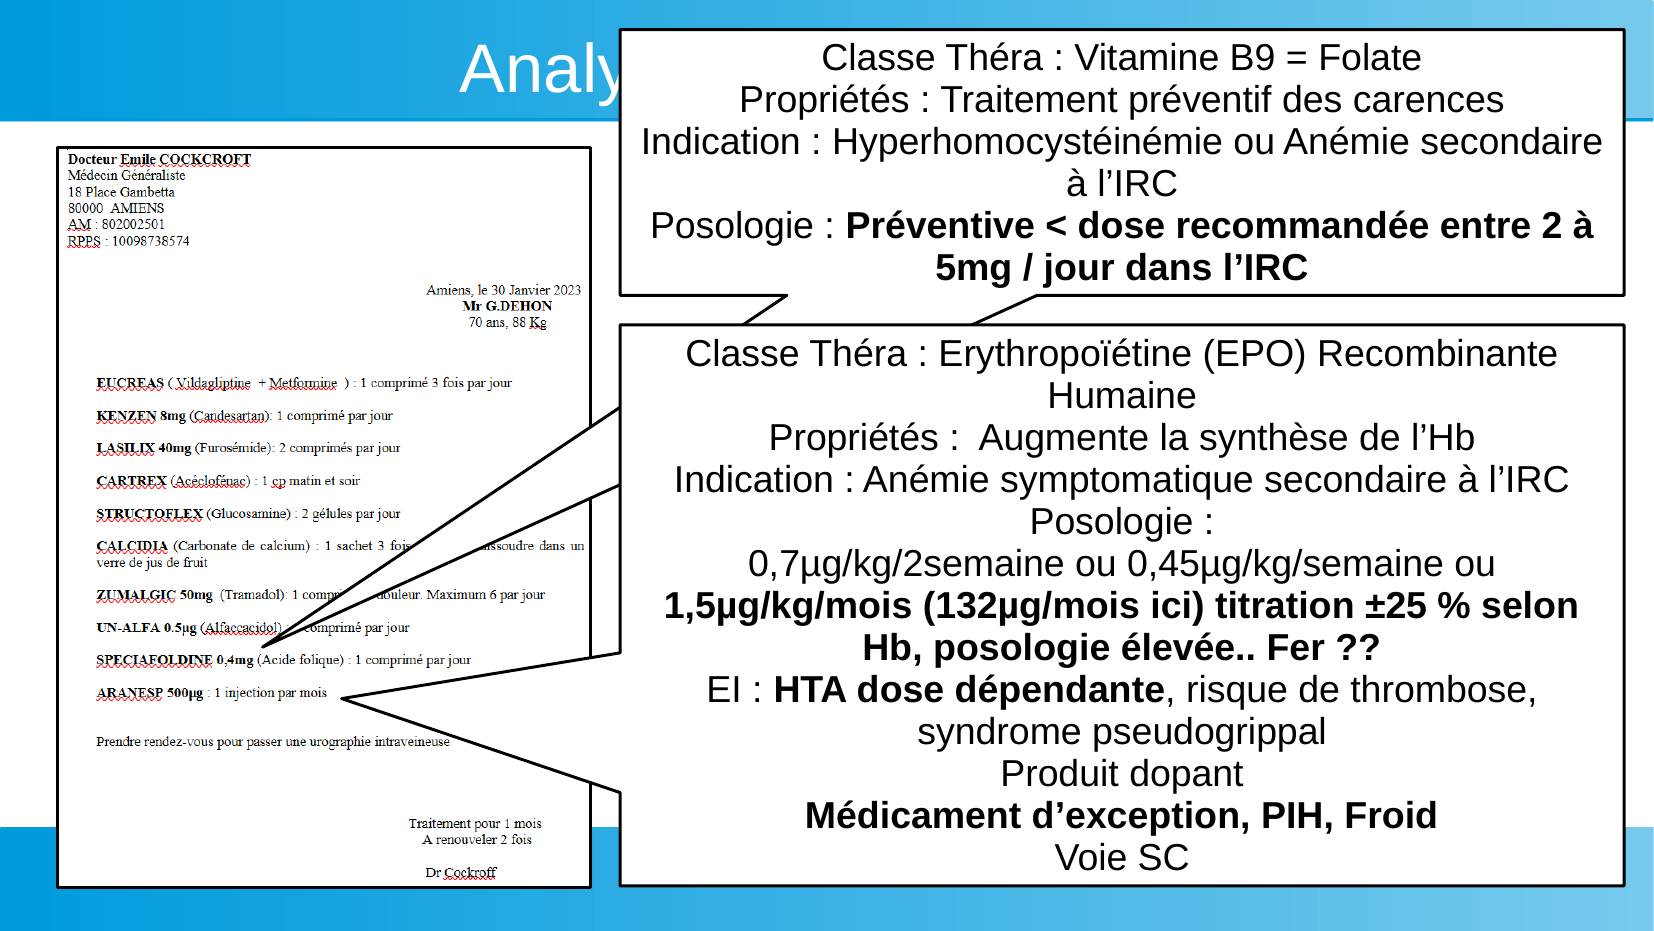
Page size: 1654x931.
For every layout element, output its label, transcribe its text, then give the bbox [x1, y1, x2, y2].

title Analyse des traitements [59, 29, 620, 108]
text_box Classe Théra : Vitamine B9 = Folate Propriétés : Traitement préventif des carences Indication : Hyperhomocystéinémie ou Anémie secondaire à l’IRC Posologie : Préventive < dose recommandée entre 2 à 5mg / jour dans l’IRC [620, 29, 1625, 324]
text_box Classe Théra : Vitamine B9 = Folate Propriétés : Traitement préventif des carences Indication : Hyperhomocystéinémie ou Anémie secondaire à l’IRC Posologie : Préventive < dose recommandée entre 2 à 5mg / jour dans l’IRC [262, 407, 620, 648]
text_box Classe Théra : Erythropoïétine (EPO) Recombinante Humaine Propriétés : Augmente la synthèse de l’Hb Indication : Anémie symptomatique secondaire à l’IRC Posologie : 0,7µg/kg/2semaine ou 0,45µg/kg/semaine ou 1,5µg/kg/mois (132µg/mois ici) titration ±25 % selon Hb, posologie élevée.. Fer ?? EI : HTA dose dépendante, risque de thrombose, syndrome pseudogrippal Produit dopant Médicament d’exception, PIH, Froid Voie SC [341, 324, 1625, 886]
picture [59, 148, 589, 886]
